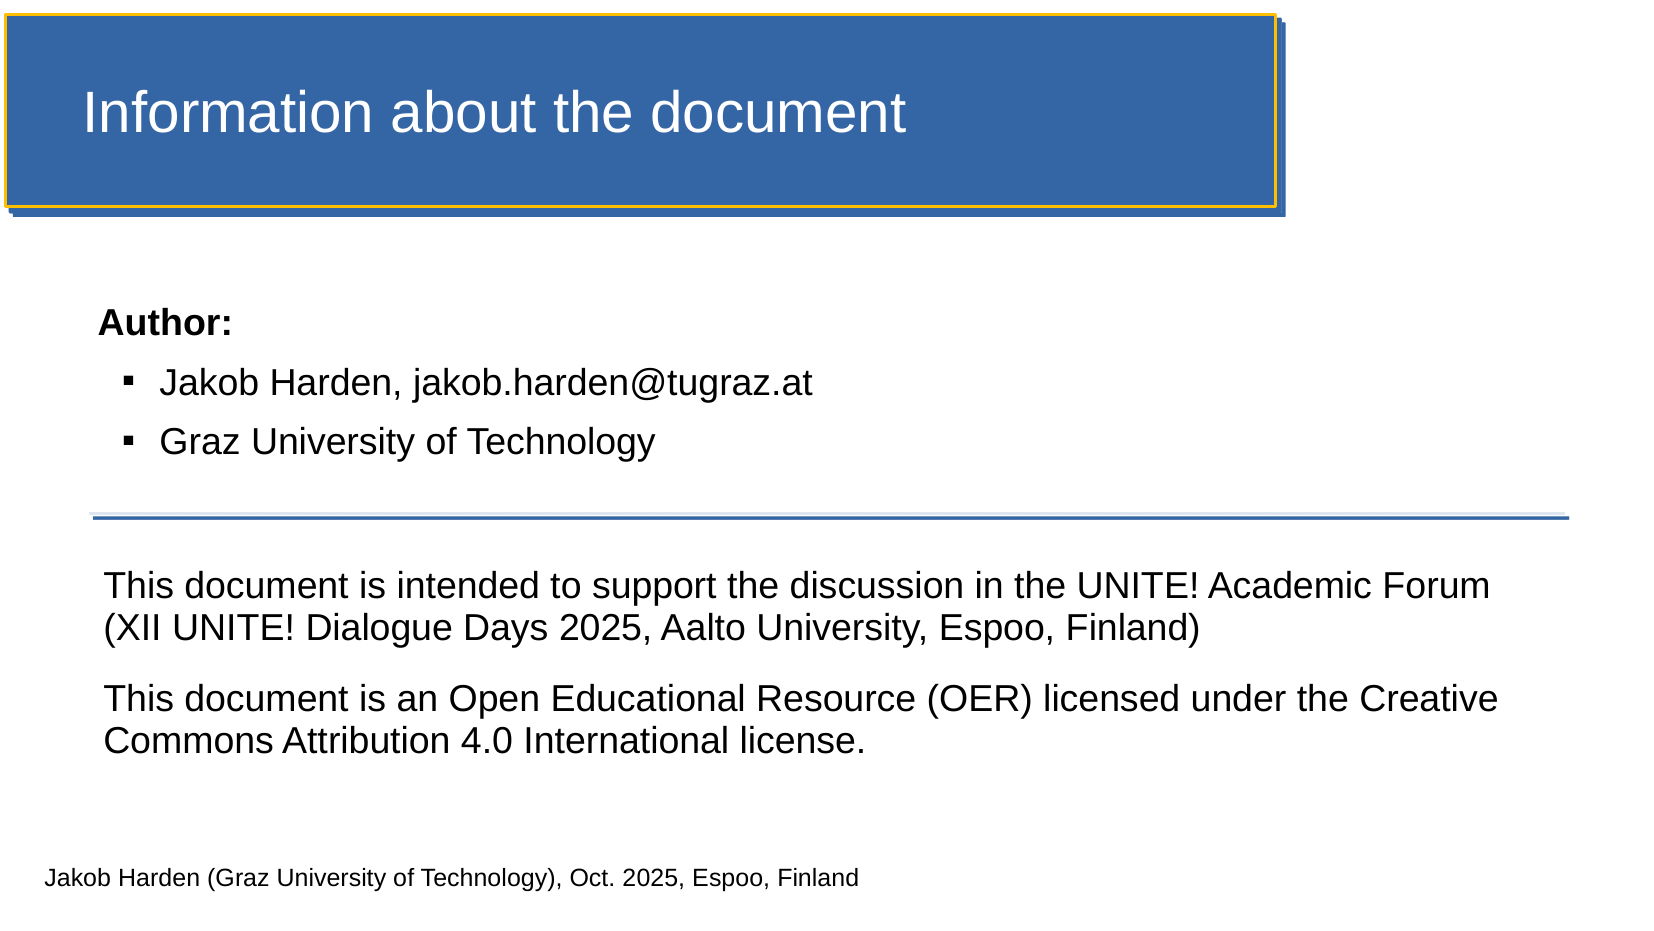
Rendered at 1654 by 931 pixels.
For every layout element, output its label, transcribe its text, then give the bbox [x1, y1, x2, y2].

text_box Author: Jakob Harden, jakob.harden@tugraz.at Graz University of Technology [88, 301, 1565, 473]
title Information about the document [82, 35, 1235, 189]
text_box This document is intended to support the discussion in the UNITE! Academic Forum (XII UNITE! Dialogue Days 2025, Aalto University, Espoo, Finland) This document is an Open Educational Resource (OER) licensed under the Creative Commons Attribution 4.0 International license. [88, 556, 1554, 770]
